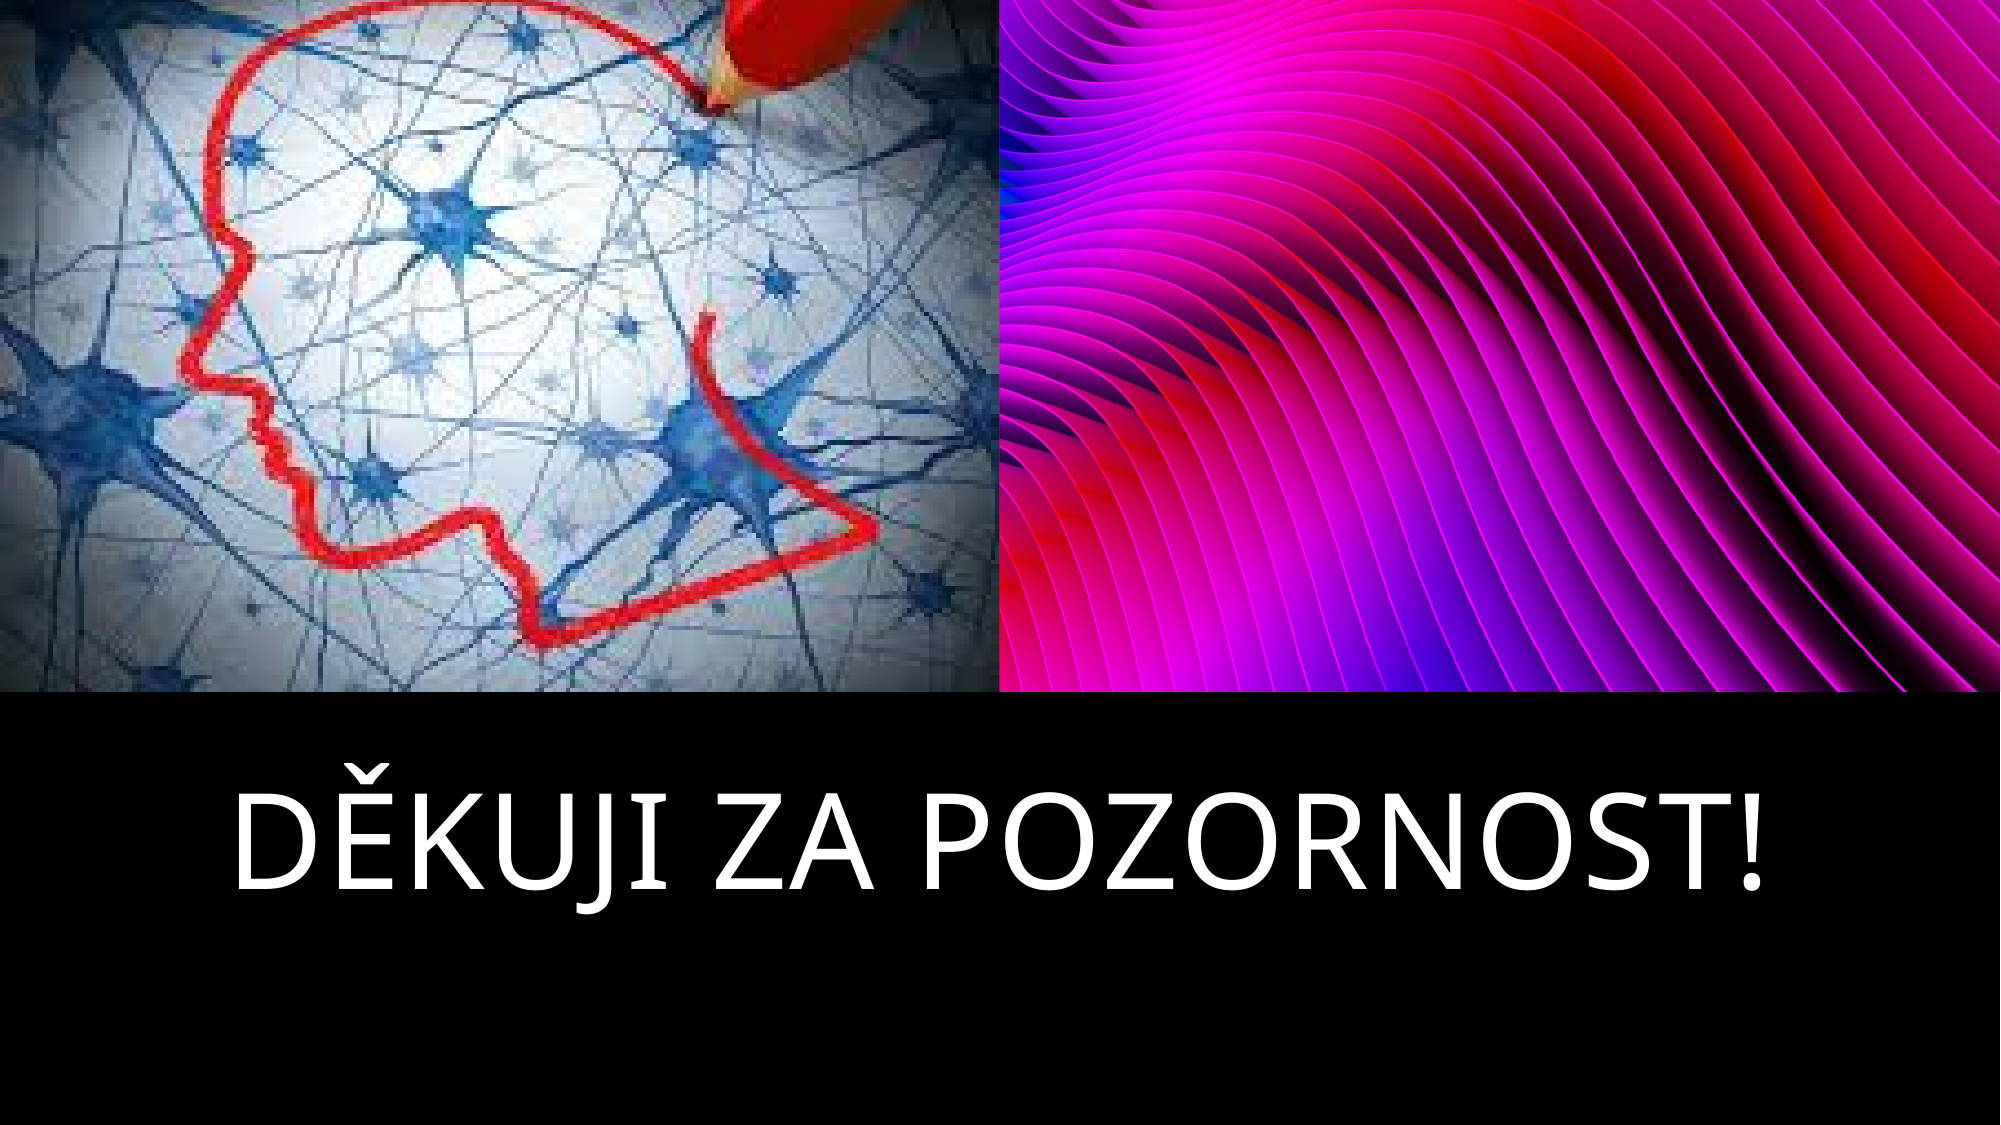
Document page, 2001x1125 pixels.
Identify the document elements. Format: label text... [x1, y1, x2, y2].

picture [0, 0, 2000, 692]
title Děkuji za pozornost! [157, 750, 1843, 942]
text_box [0, 692, 2000, 1125]
